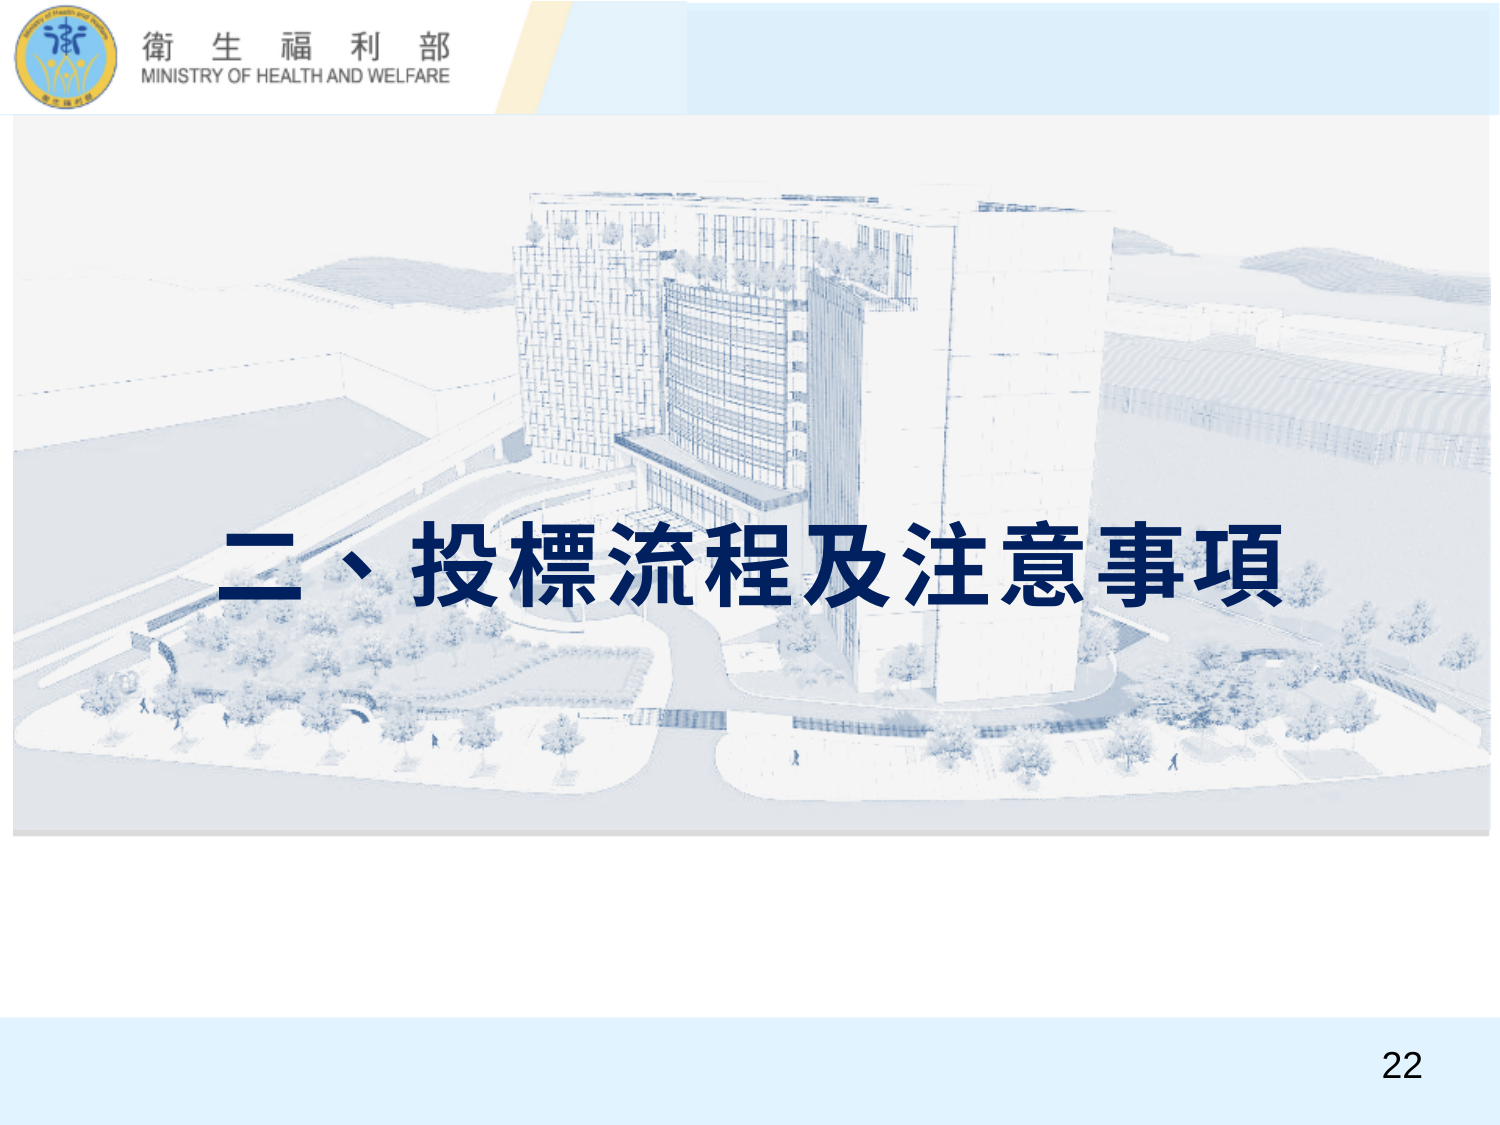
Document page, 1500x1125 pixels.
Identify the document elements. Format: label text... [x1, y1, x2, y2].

text_box 22 [1366, 1033, 1459, 1094]
title 二、投標流程及注意事項 [58, 441, 1441, 683]
